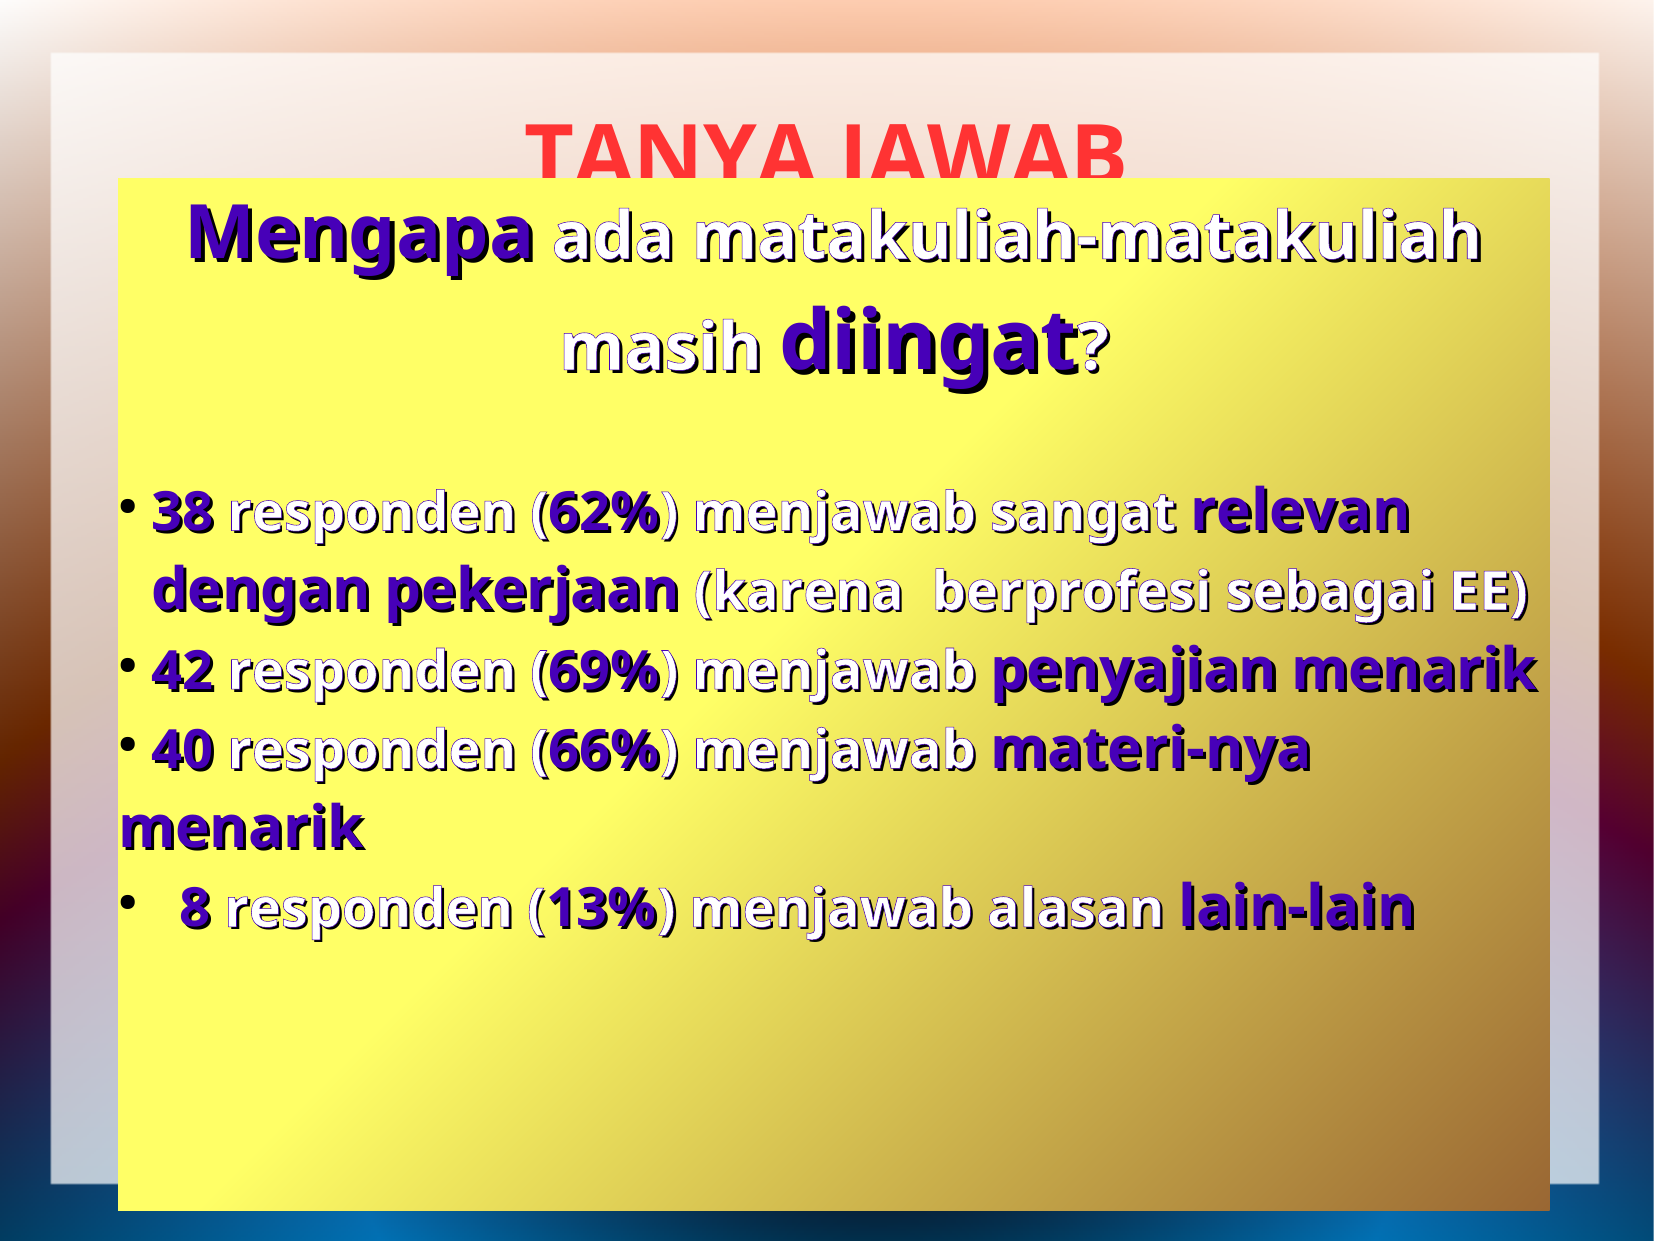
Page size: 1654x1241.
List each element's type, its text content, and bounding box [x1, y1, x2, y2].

picture [0, 0, 1654, 1241]
subtitle Mengapa ada matakuliah-matakuliah masih diingat? 38 responden (62%) menjawab sangat relevan dengan pekerjaan (karena berprofesi sebagai EE) 42 responden (69%) menjawab penyajian menarik 40 responden (66%) menjawab materi-nya menarik 8 responden (13%) menjawab alasan lain-lain [118, 238, 1550, 1152]
title TANYA JAWAB [82, 49, 1571, 257]
